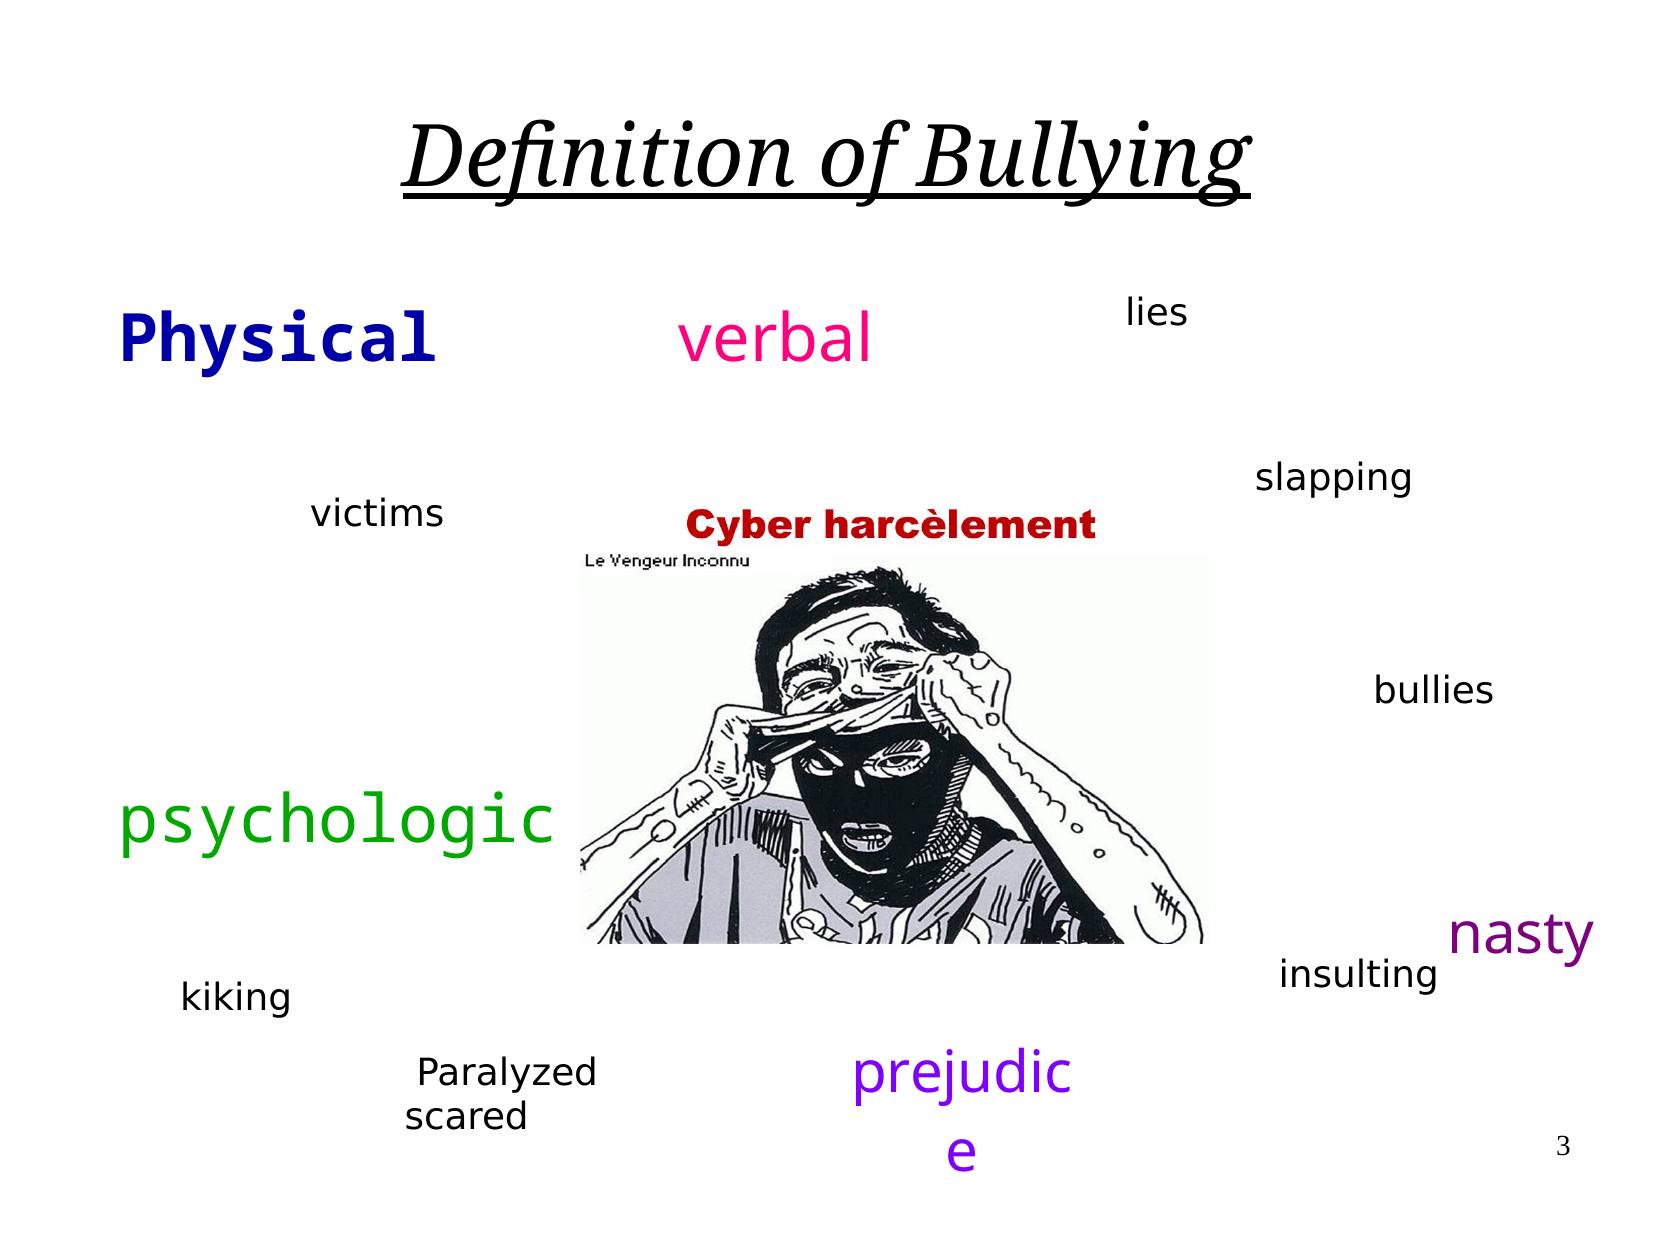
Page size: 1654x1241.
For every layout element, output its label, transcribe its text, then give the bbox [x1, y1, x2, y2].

picture [562, 472, 1209, 957]
text_box prejudice [757, 1022, 1096, 1210]
text_box Paralyzed scared [389, 1043, 650, 1146]
title Definition of Bullying [82, 49, 1571, 257]
list Physical verbal psychological nasty [47, 290, 1595, 1010]
text_box slapping [1240, 448, 1619, 508]
text_box lies [1110, 283, 1288, 342]
text_box victims [295, 484, 461, 543]
text_box bullies [1358, 661, 1512, 720]
text_box insulting [1263, 944, 1654, 1004]
text_box kiking [165, 968, 438, 1027]
